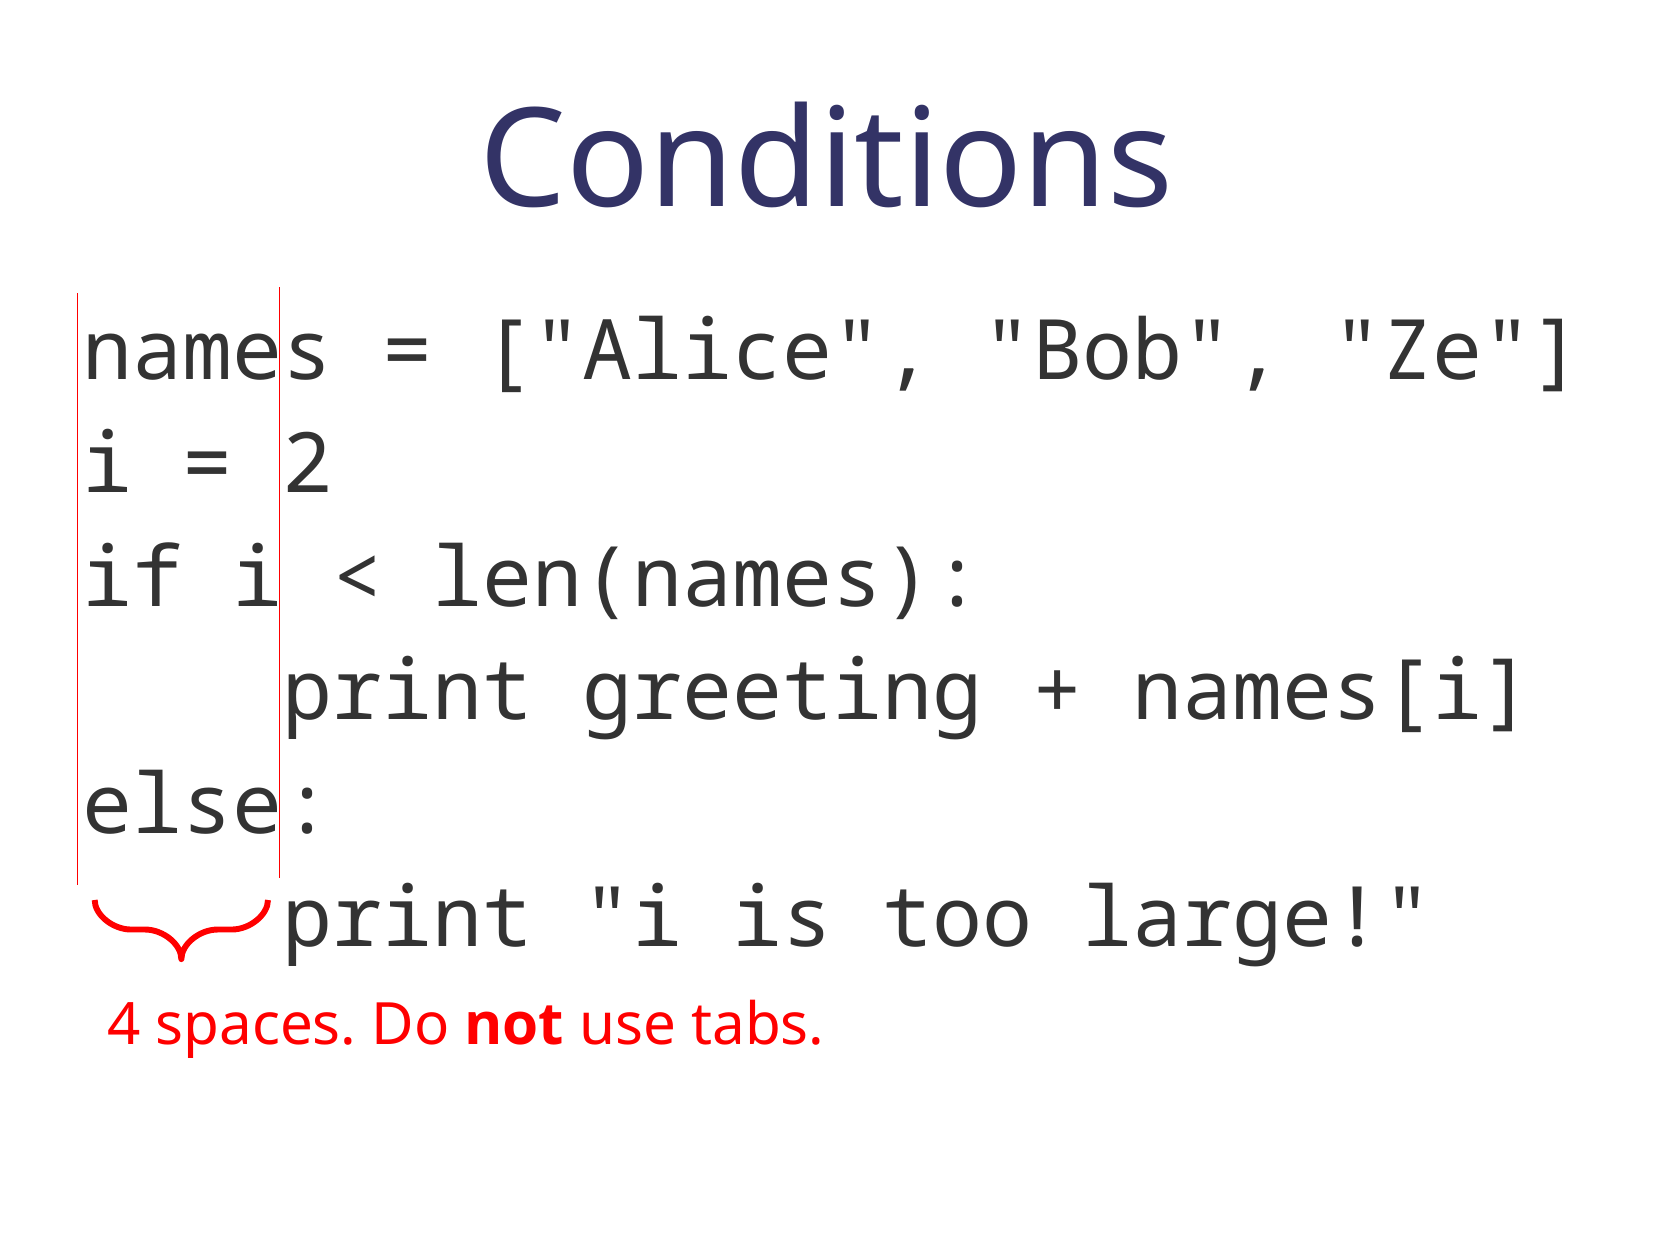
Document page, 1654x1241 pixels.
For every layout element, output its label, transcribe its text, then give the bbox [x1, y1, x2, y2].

subtitle names = ["Alice", "Bob", "Ze"] i = 2 if i < len(names): print greeting + names[i] else: print "i is too large!" [82, 290, 1625, 1124]
text_box 4 spaces. Do not use tabs. [92, 974, 916, 1061]
title Conditions [82, 56, 1571, 250]
